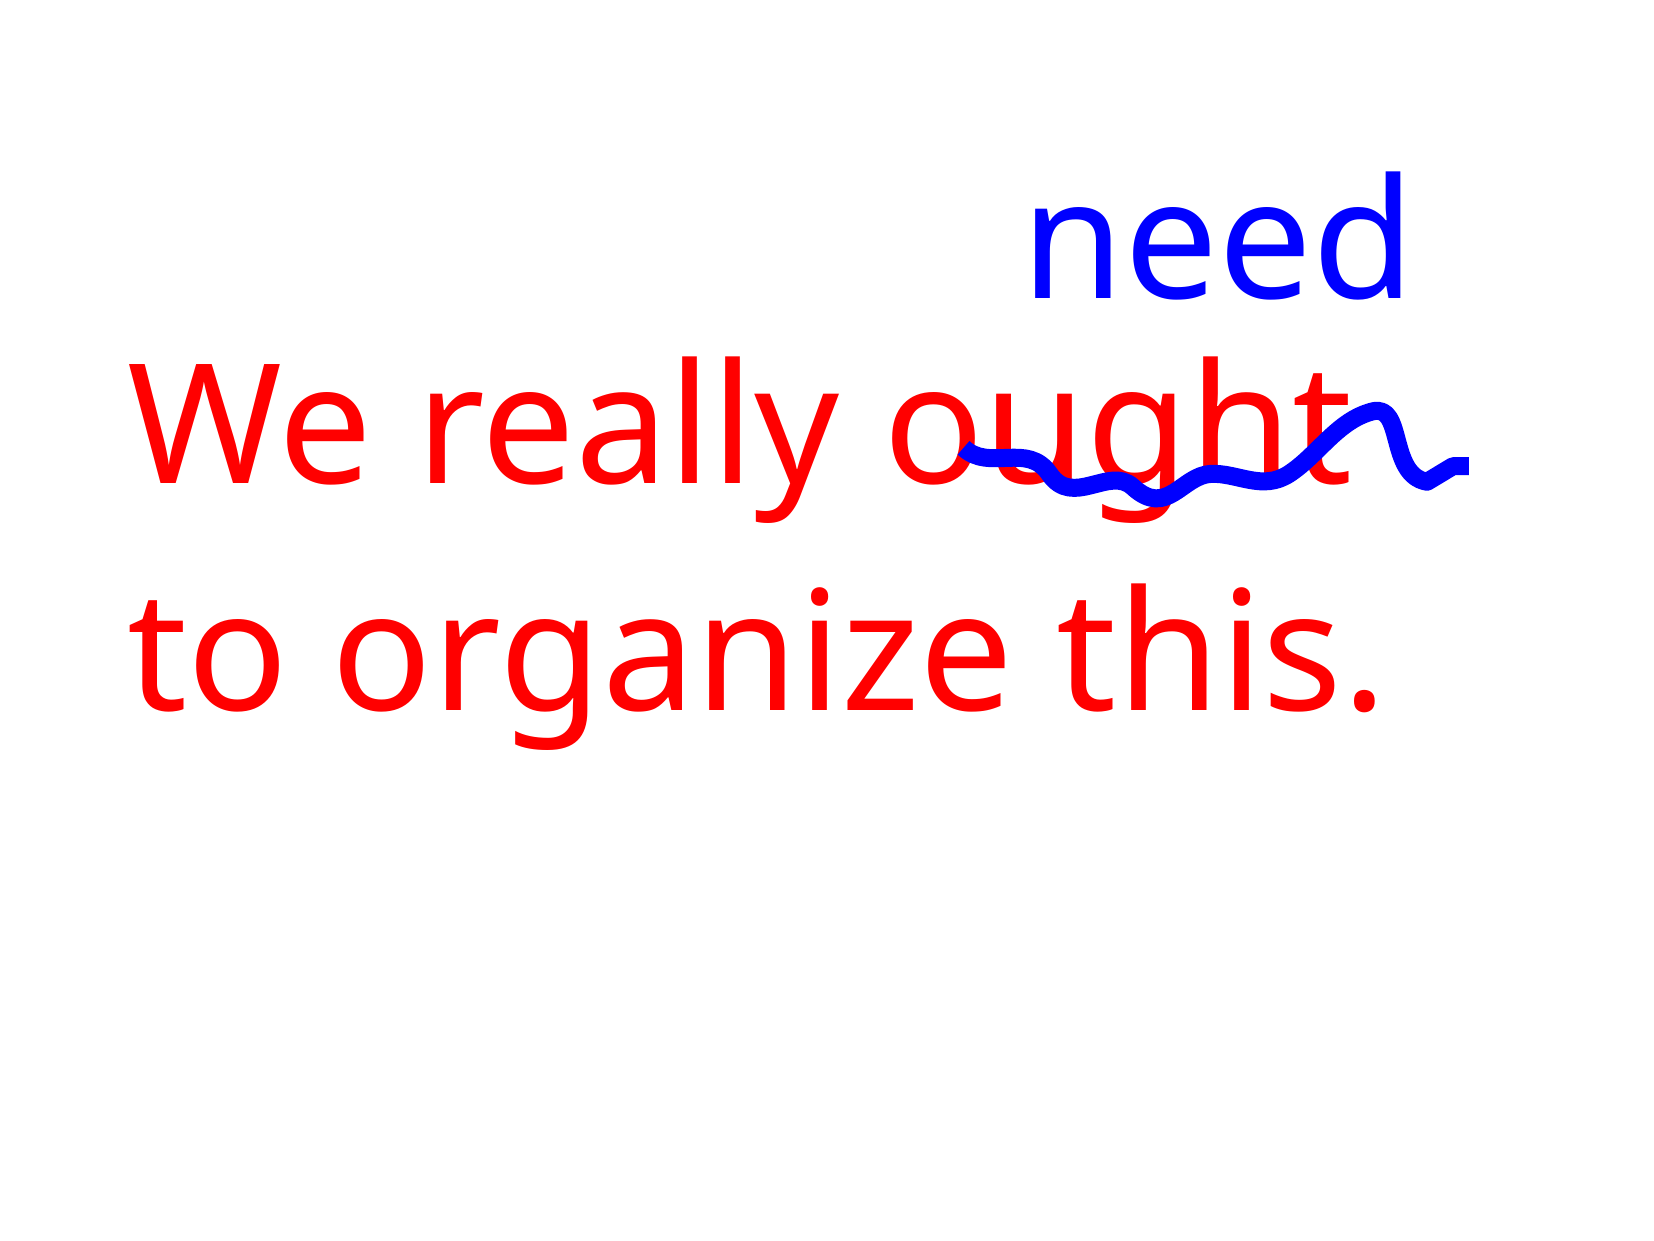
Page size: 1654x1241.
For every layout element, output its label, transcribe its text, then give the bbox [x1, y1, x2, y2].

text_box need [1006, 112, 1501, 418]
text_box We really ought to organize this. [112, 297, 1494, 894]
